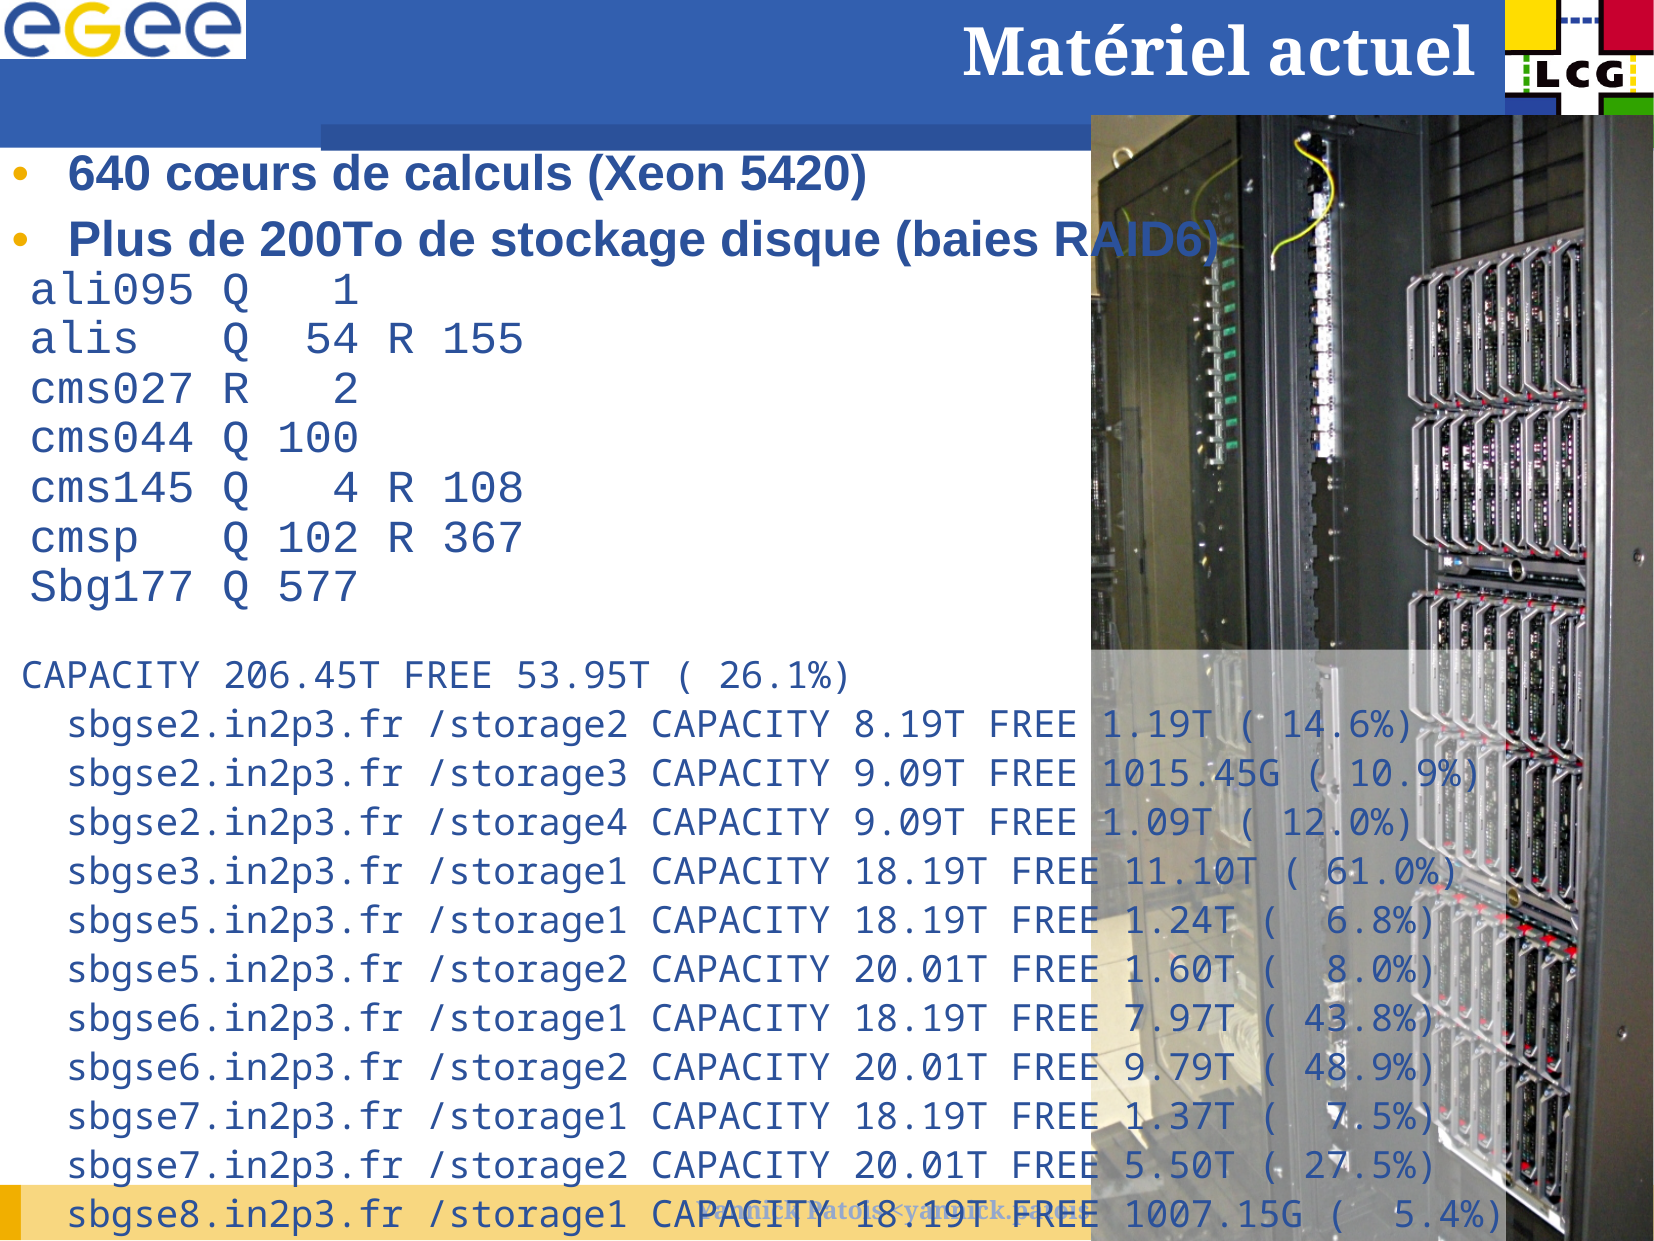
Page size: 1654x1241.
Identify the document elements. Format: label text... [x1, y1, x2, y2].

picture [1091, 115, 1654, 1241]
title Matériel actuel [236, 0, 1477, 98]
picture [0, 0, 236, 59]
list 640 cœurs de calculs (Xeon 5420) Plus de 200To de stockage disque (baies RAID6) [11, 147, 1565, 338]
text_box ali095 Q 1 alis Q 54 R 155 cms027 R 2 cms044 Q 100 cms145 Q 4 R 108 cmsp Q 102 R 367 Sbg177 Q 577 [29, 266, 827, 621]
text_box CAPACITY 206.45T FREE 53.95T ( 26.1%) sbgse2.in2p3.fr /storage2 CAPACITY 8.19T FREE 1.19T ( 14.6%) sbgse2.in2p3.fr /storage3 CAPACITY 9.09T FREE 1015.45G ( 10.9%) sbgse2.in2p3.fr /storage4 CAPACITY 9.09T FREE 1.09T ( 12.0%) sbgse3.in2p3.fr /storage1 CAPACITY 18.19T FREE 11.10T ( 61.0%) sbgse5.in2p3.fr /storage1 CAPACITY 18.19T FREE 1.24T ( 6.8%) sbgse5.in2p3.fr /storage2 CAPACITY 20.01T FREE 1.60T ( 8.0%) sbgse6.in2p3.fr /storage1 CAPACITY 18.19T FREE 7.97T ( 43.8%) sbgse6.in2p3.fr /storage2 CAPACITY 20.01T FREE 9.79T ( 48.9%) sbgse7.in2p3.fr /storage1 CAPACITY 18.19T FREE 1.37T ( 7.5%) sbgse7.in2p3.fr /storage2 CAPACITY 20.01T FREE 5.50T ( 27.5%) sbgse8.in2p3.fr /storage1 CAPACITY 18.19T FREE 1007.15G ( 5.4%) sbgse8.in2p3.fr /storage2 CAPACITY 20.01T FREE 2.39T ( 12.0%) sbgse3.in2p3.fr /storage2 CAPACITY 9.09T FREE 8.72T ( 95.9%) [20, 649, 1506, 1182]
